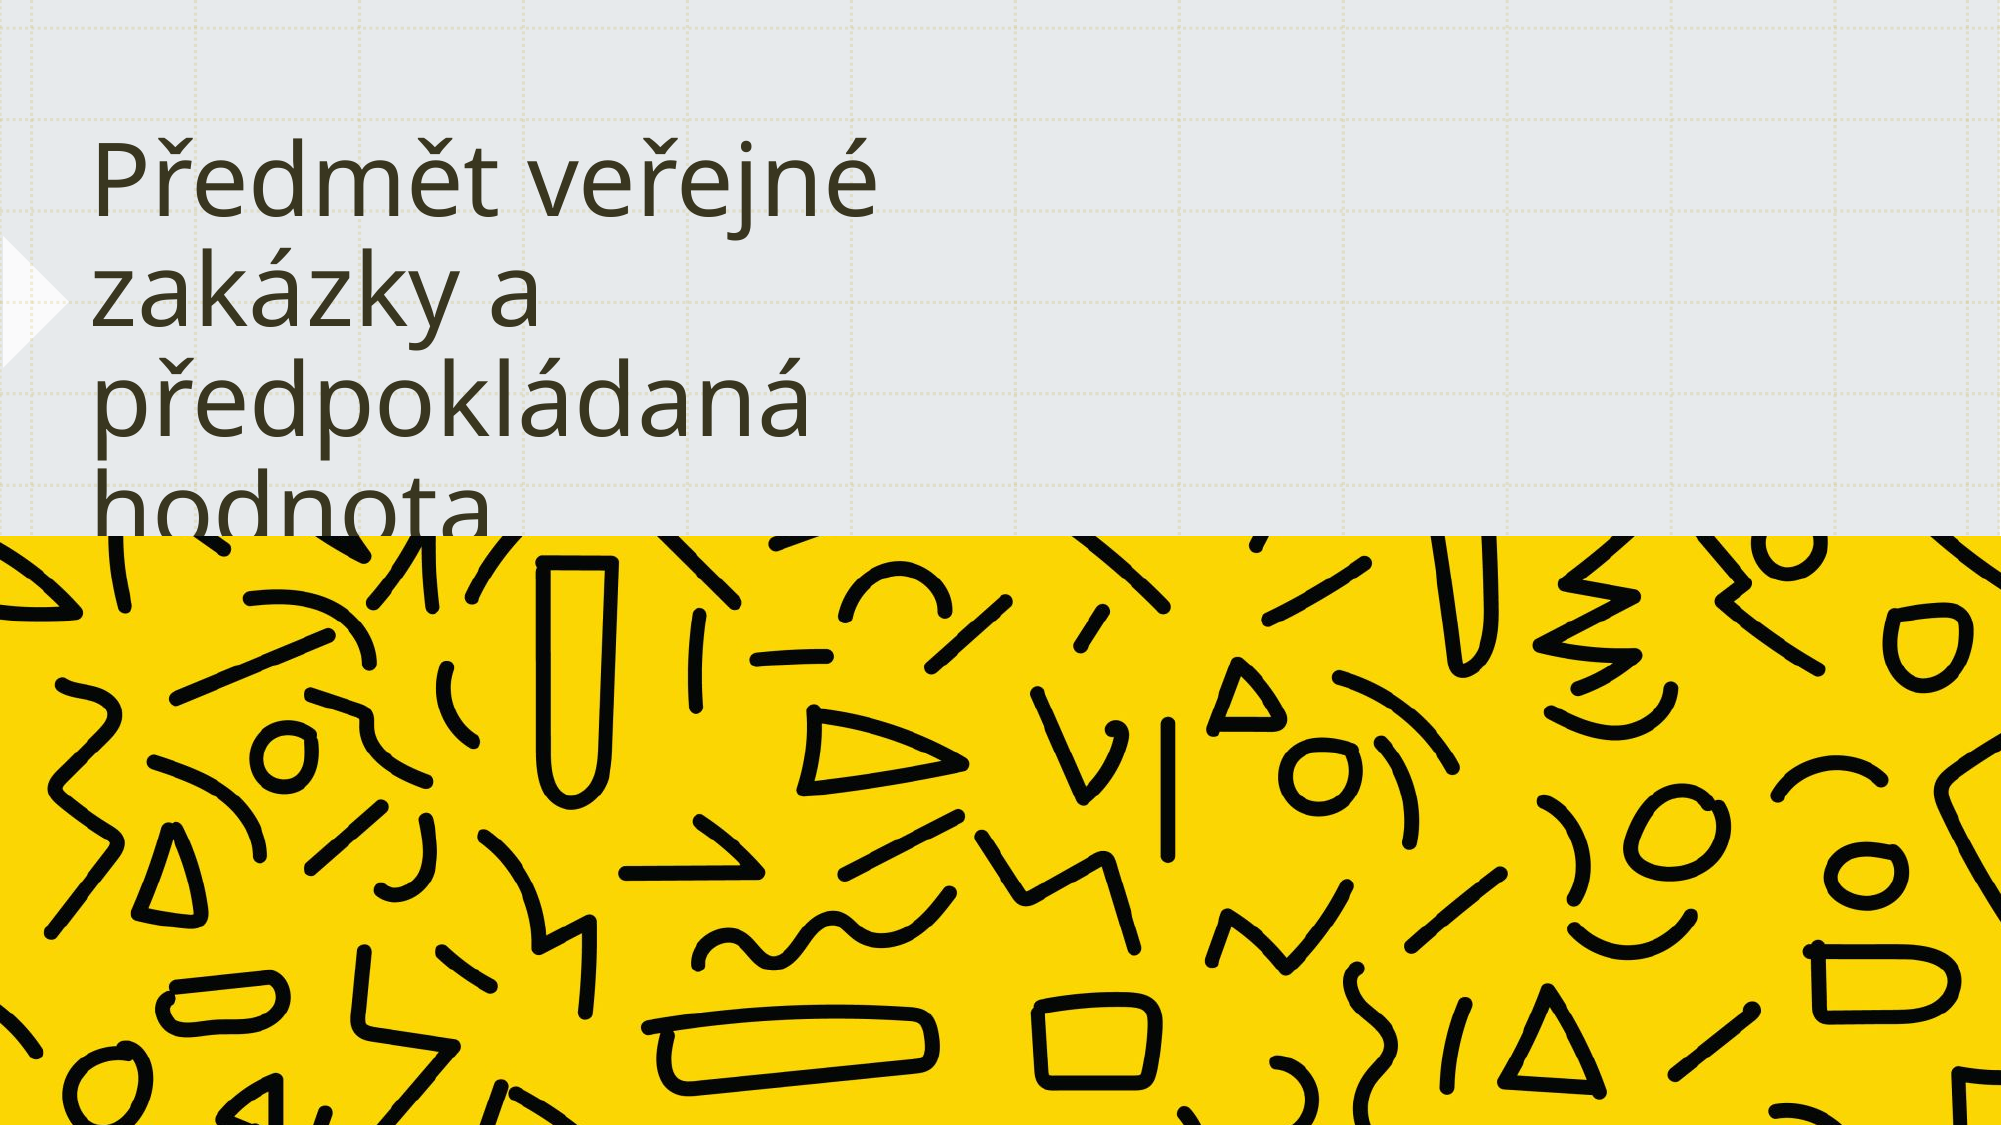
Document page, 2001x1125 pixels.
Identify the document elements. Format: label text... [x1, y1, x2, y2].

picture [0, 536, 2000, 1125]
text_box [0, 0, 2000, 536]
title Předmět veřejné zakázky a předpokládaná hodnota [74, 120, 1148, 536]
